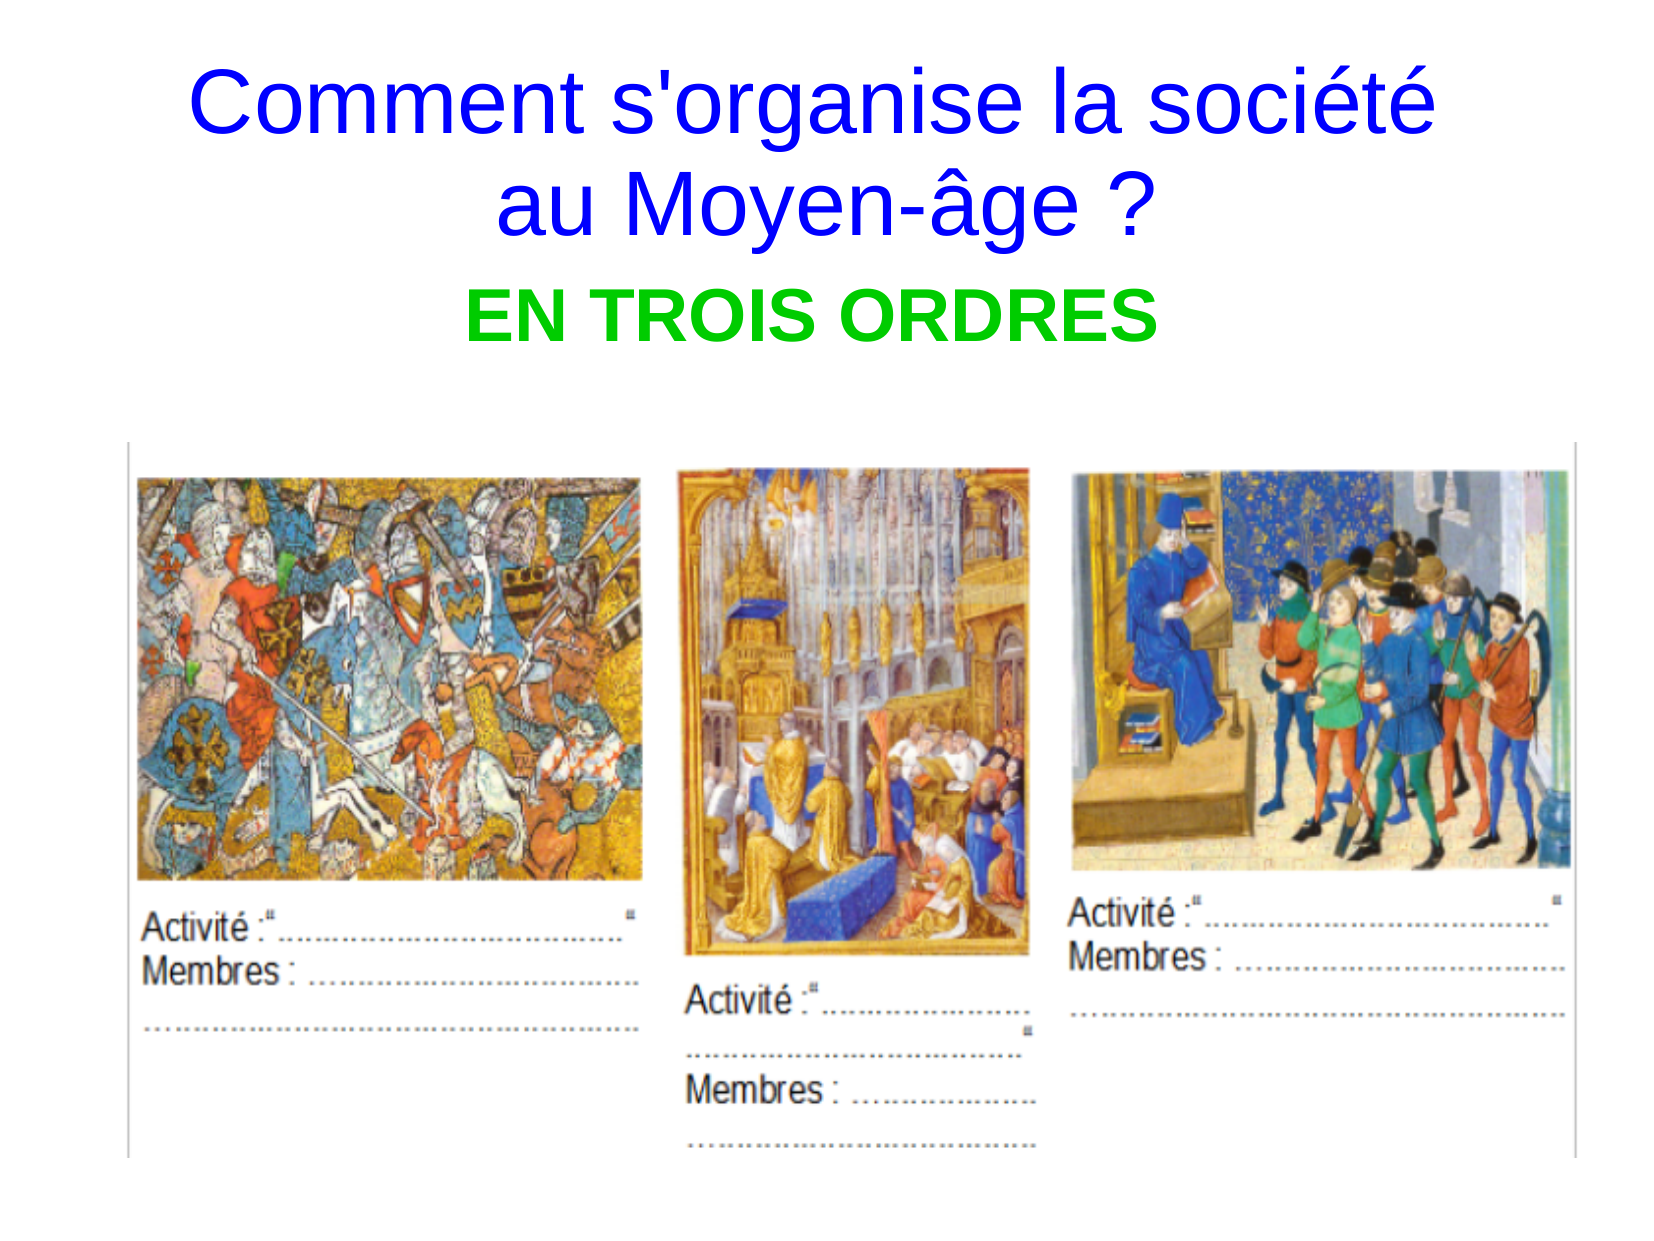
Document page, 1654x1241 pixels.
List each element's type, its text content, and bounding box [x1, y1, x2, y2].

title Comment s'organise la société au Moyen-âge ? [82, 49, 1571, 257]
text_box EN TROIS ORDRES [29, 265, 1595, 365]
picture [118, 442, 1587, 1158]
